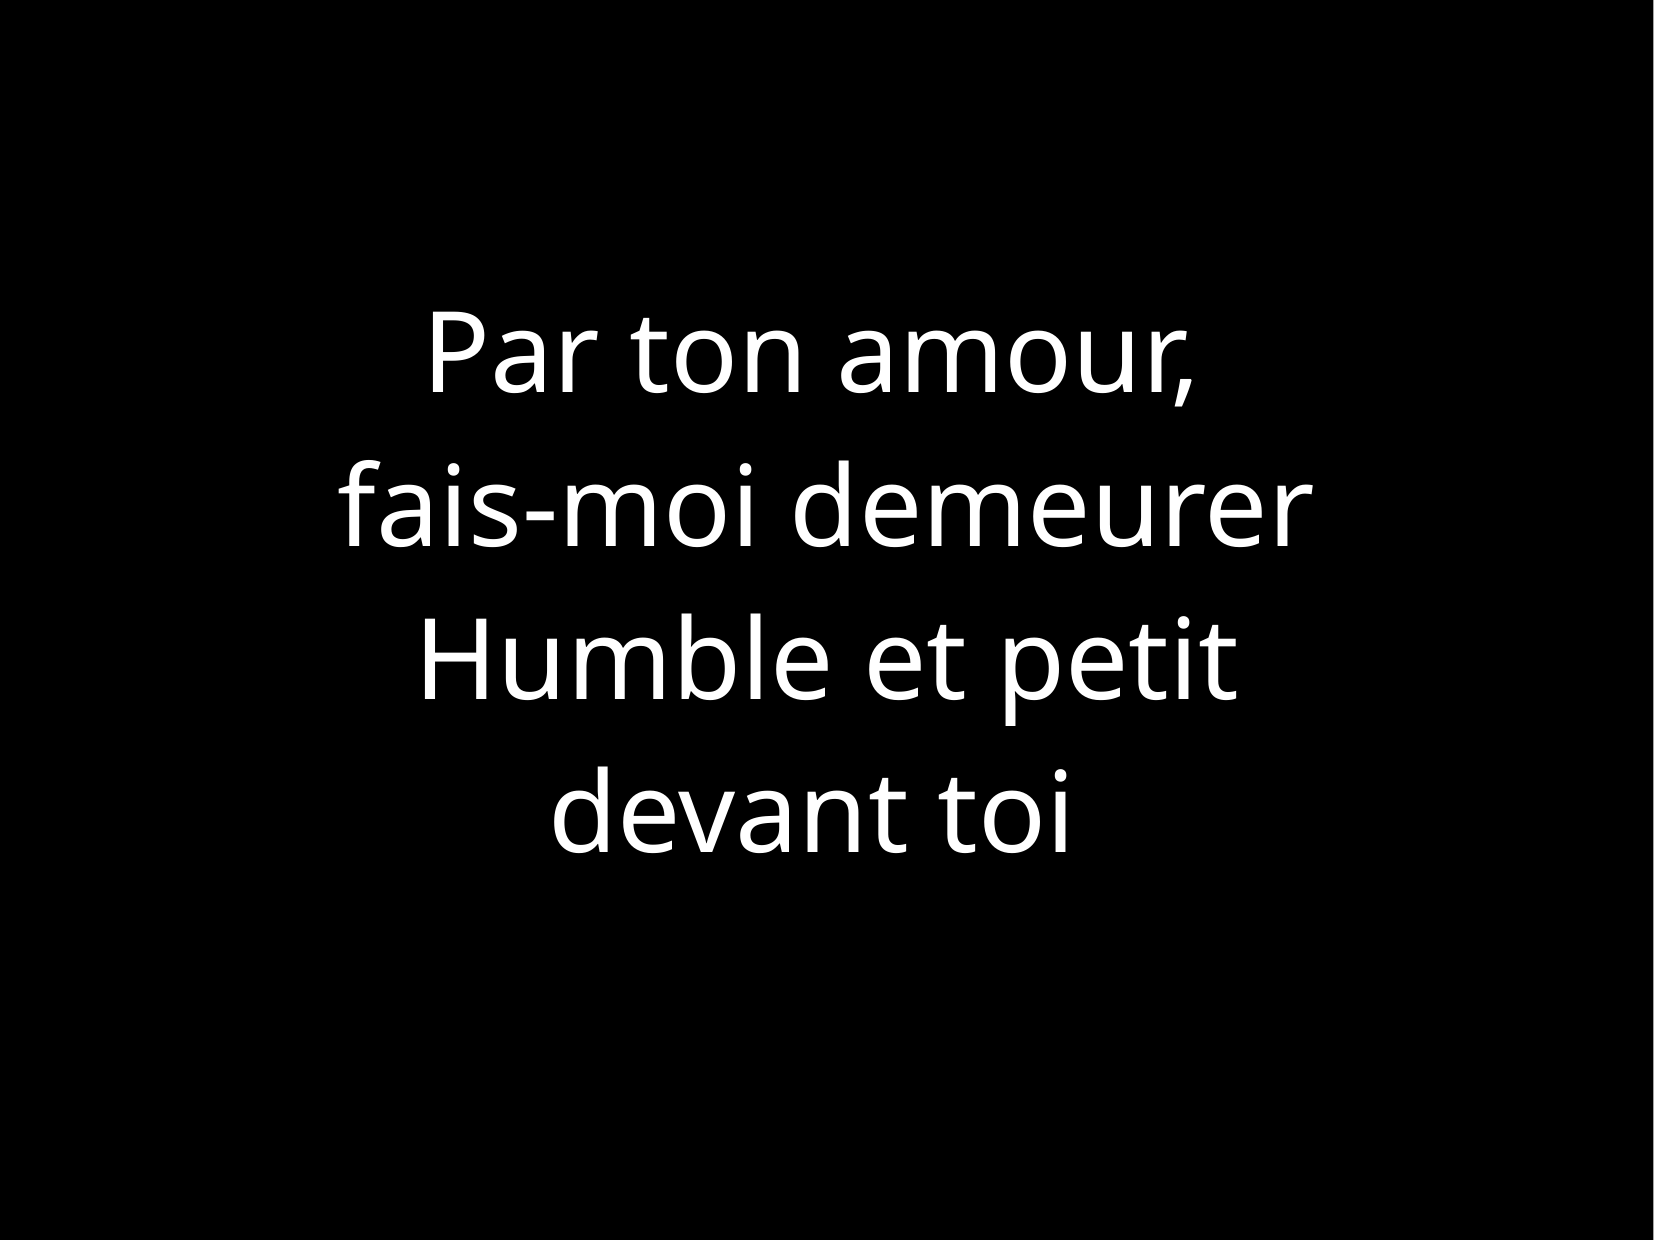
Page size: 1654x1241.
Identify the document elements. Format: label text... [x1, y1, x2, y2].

subtitle Par ton amour, fais-moi demeurer Humble et petit devant toi [82, 49, 1571, 1109]
